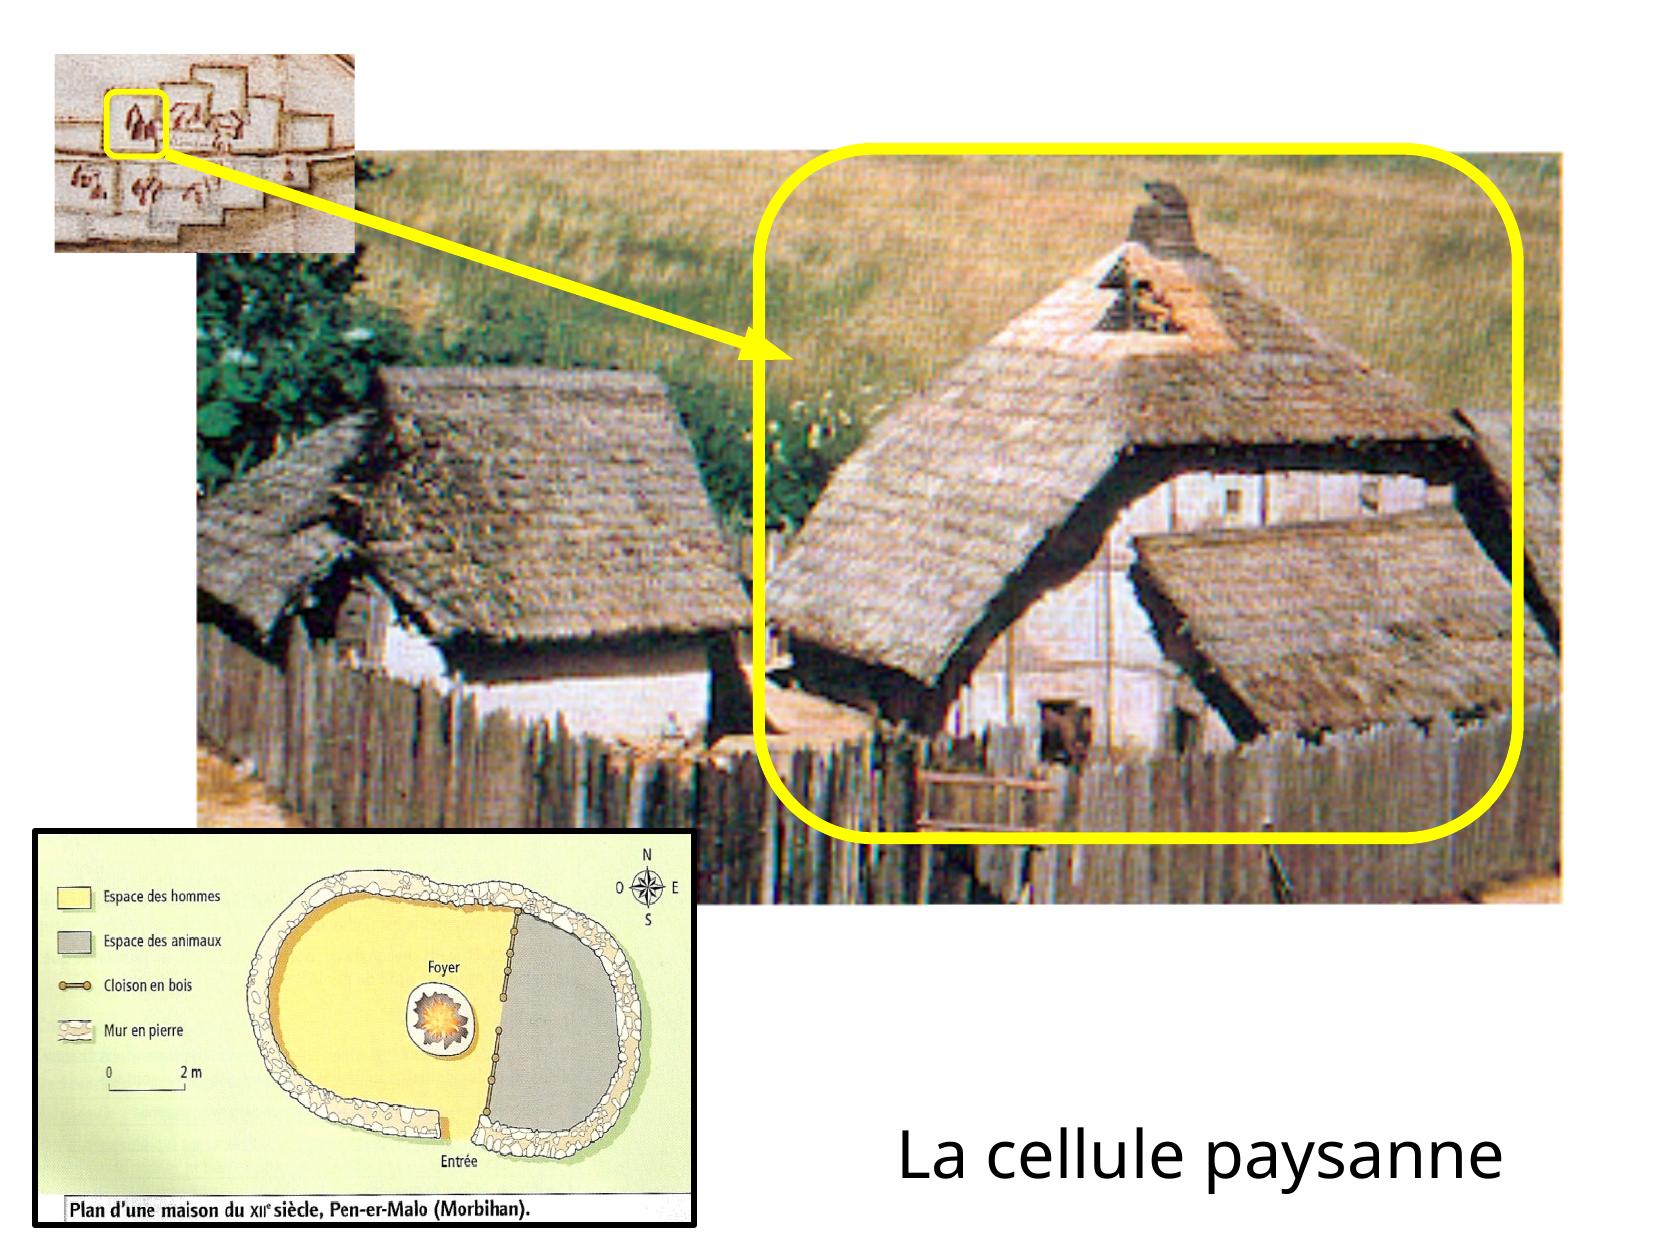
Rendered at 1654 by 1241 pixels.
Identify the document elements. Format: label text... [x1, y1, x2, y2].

picture [54, 54, 1564, 905]
picture [38, 834, 691, 1222]
text_box La cellule paysanne [881, 1111, 1654, 1201]
picture [110, 95, 163, 153]
picture [765, 155, 1511, 832]
